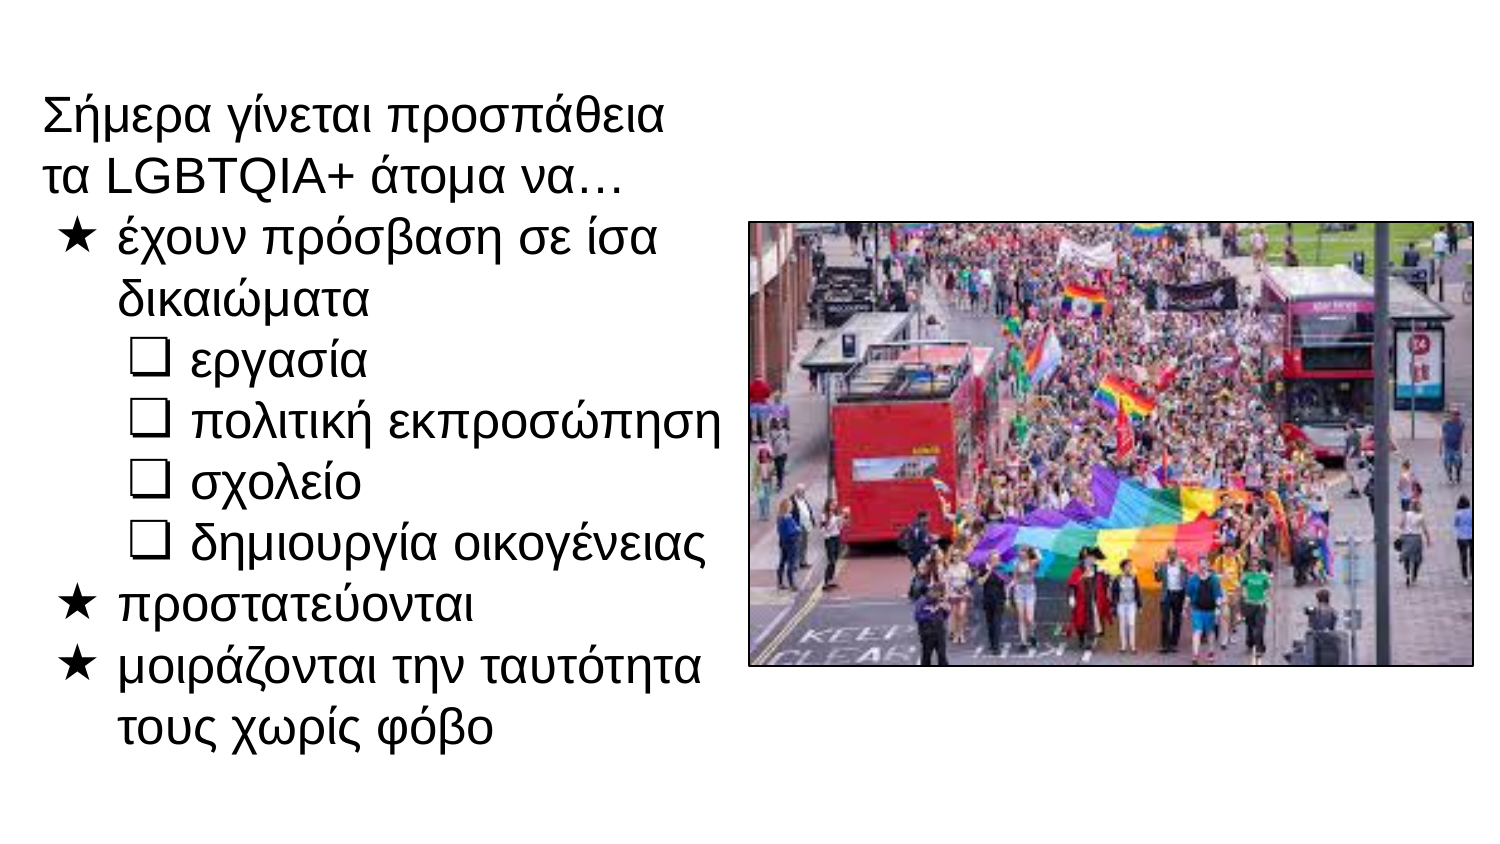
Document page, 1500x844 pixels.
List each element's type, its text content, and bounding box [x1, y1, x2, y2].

picture [750, 222, 1473, 666]
text_box Σήμερα γίνεται προσπάθεια τα LGBTQIA+ άτομα να… έχουν πρόσβαση σε ίσα δικαιώματα εργασία πολιτική εκπροσώπηση σχολείο δημιουργία οικογένειας προστατεύονται μοιράζονται την ταυτότητα τους χωρίς φόβο [27, 66, 743, 770]
